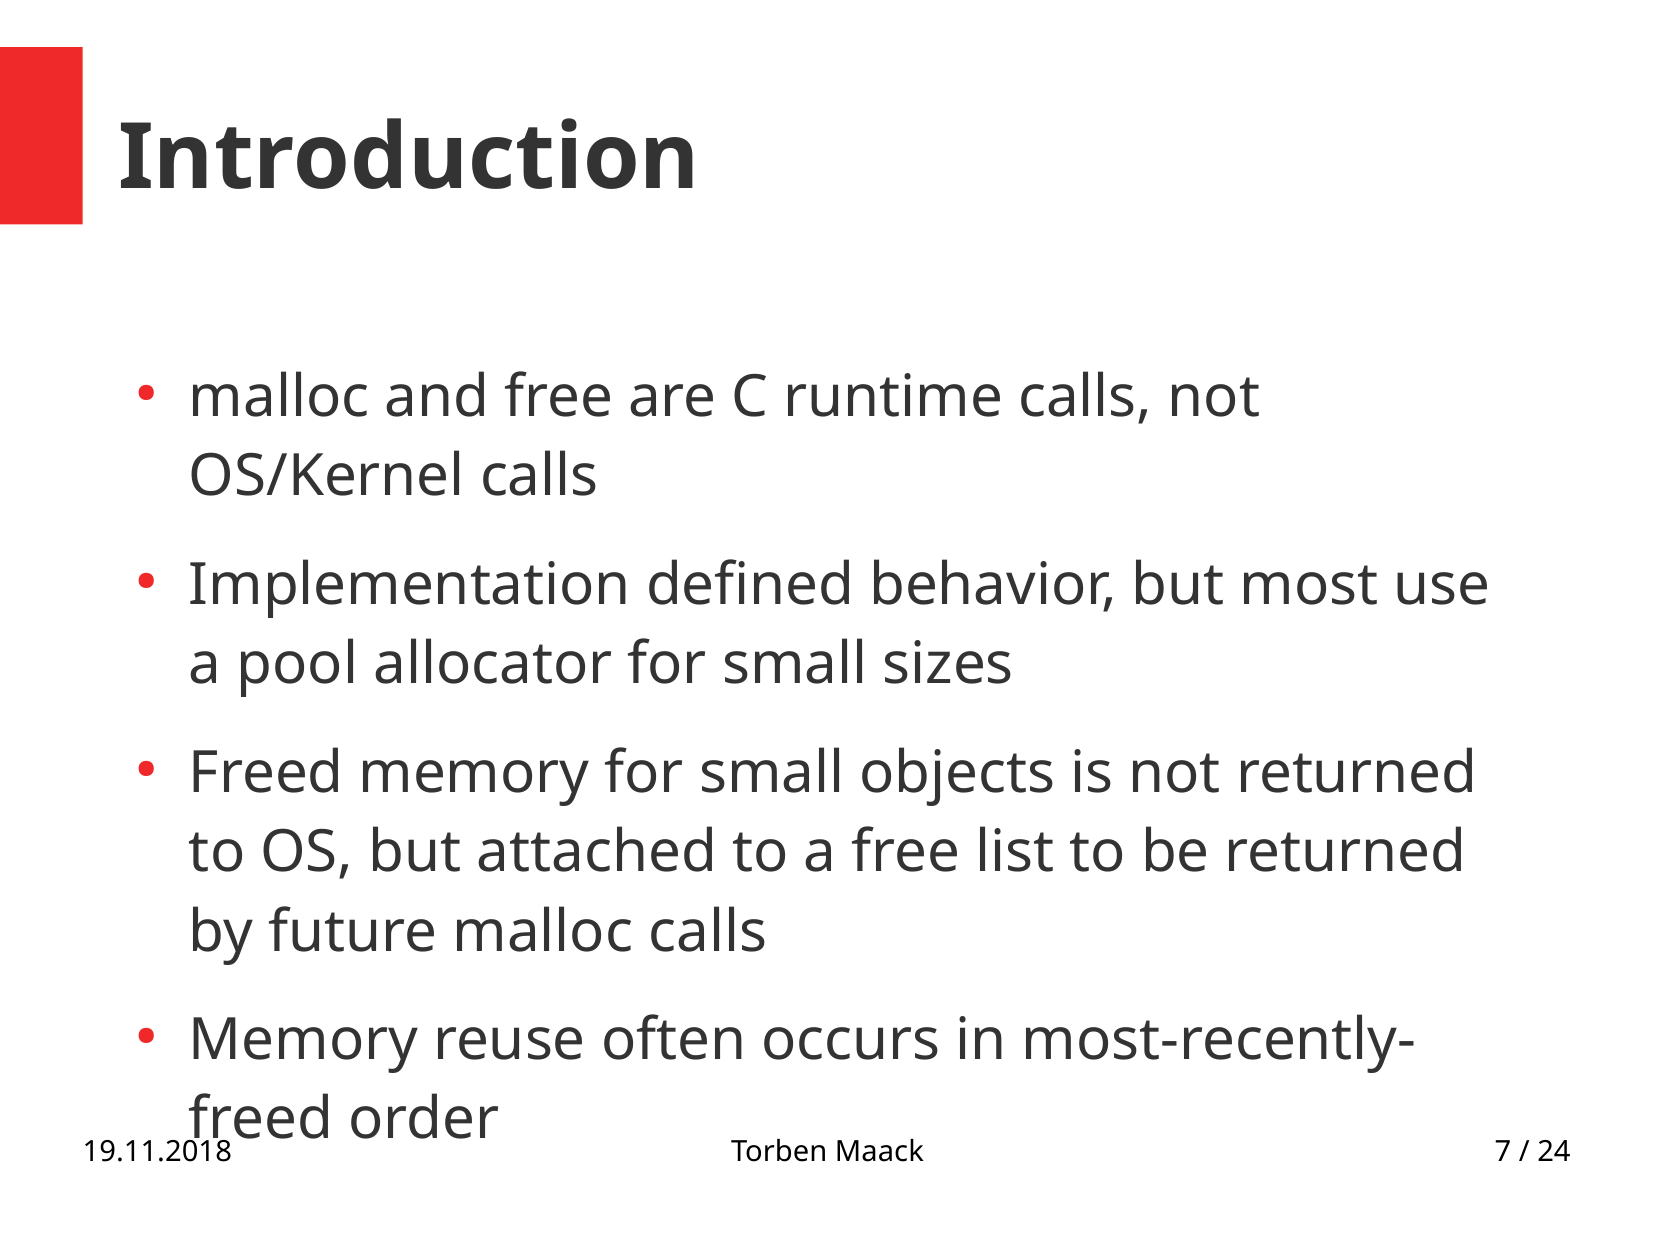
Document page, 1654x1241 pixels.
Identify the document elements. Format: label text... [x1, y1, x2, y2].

title Introduction [118, 49, 1571, 257]
list malloc and free are C runtime calls, not OS/Kernel calls Implementation defined behavior, but most use a pool allocator for small sizes Freed memory for small objects is not returned to OS, but attached to a free list to be returned by future malloc calls Memory reuse often occurs in most-recently-freed order [118, 354, 1536, 1074]
